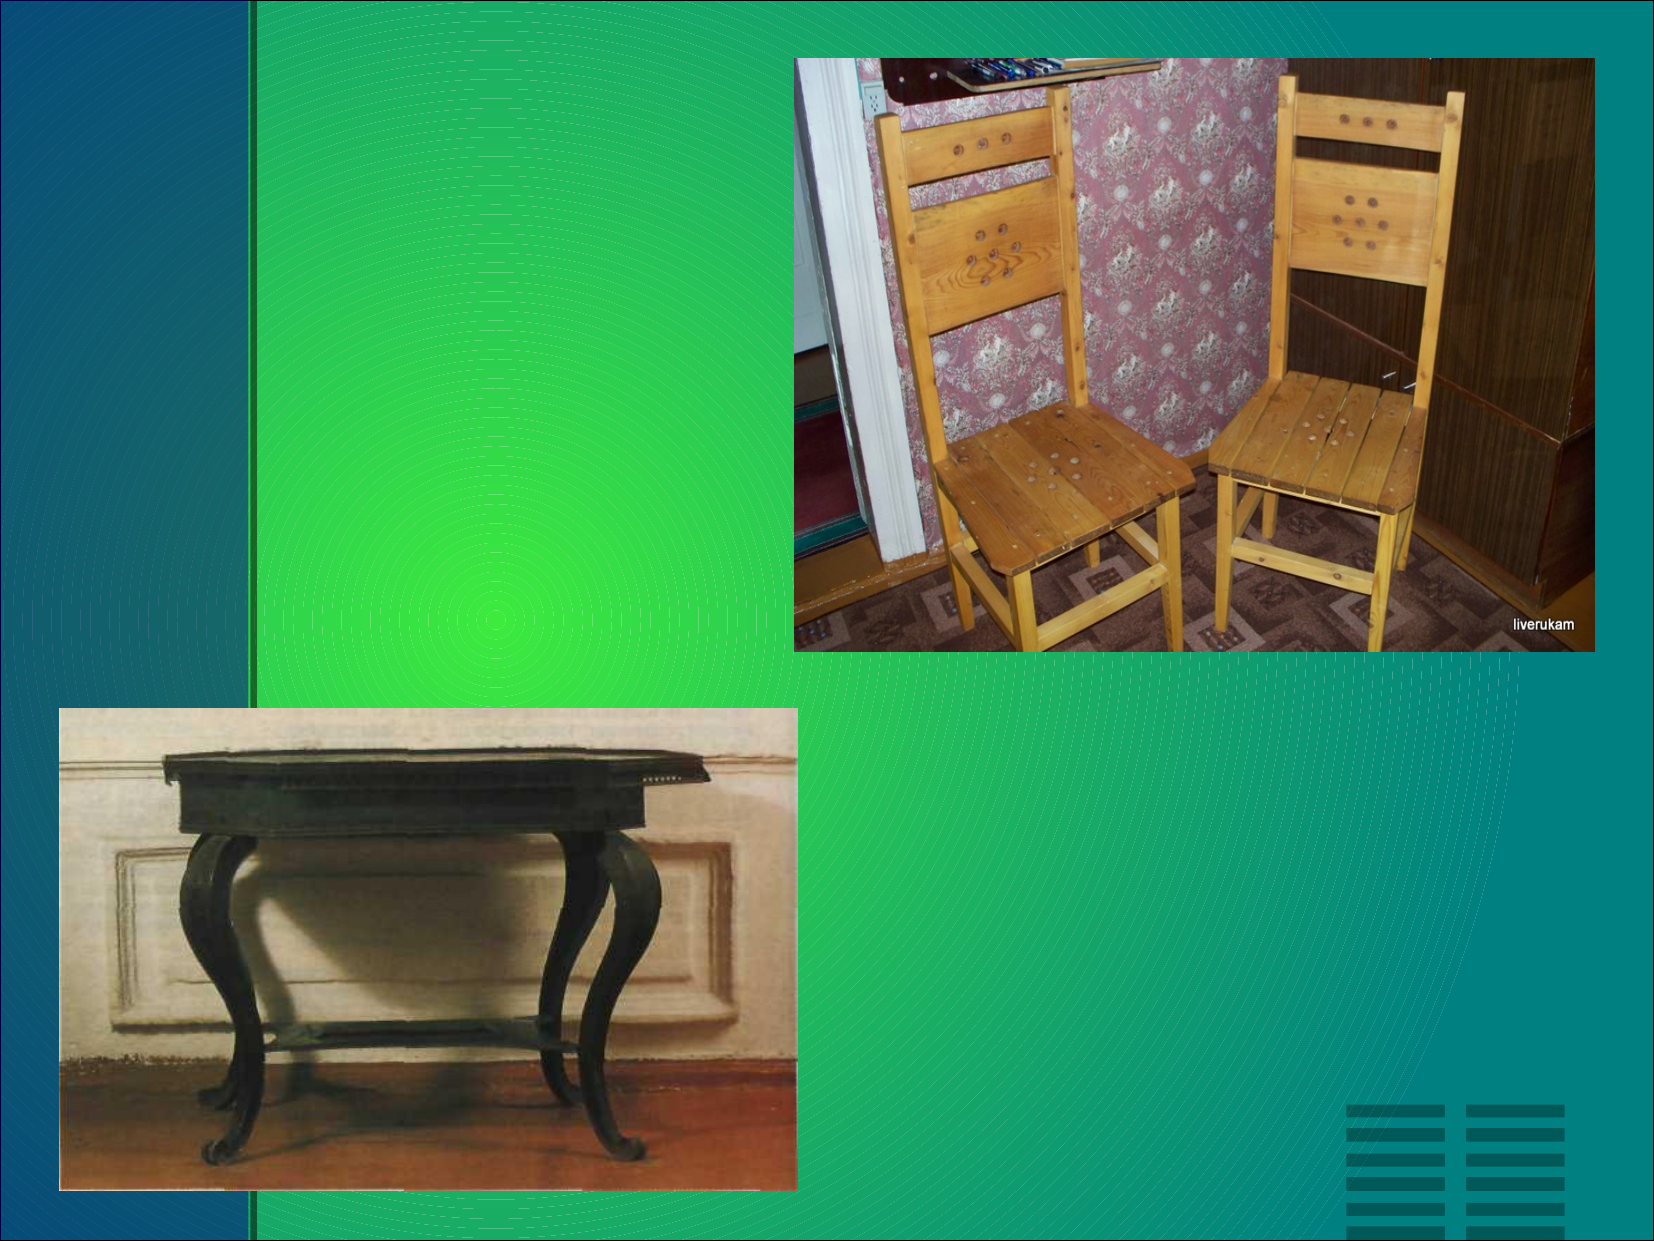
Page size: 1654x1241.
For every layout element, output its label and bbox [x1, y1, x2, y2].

picture [794, 58, 1595, 652]
picture [59, 708, 798, 1191]
